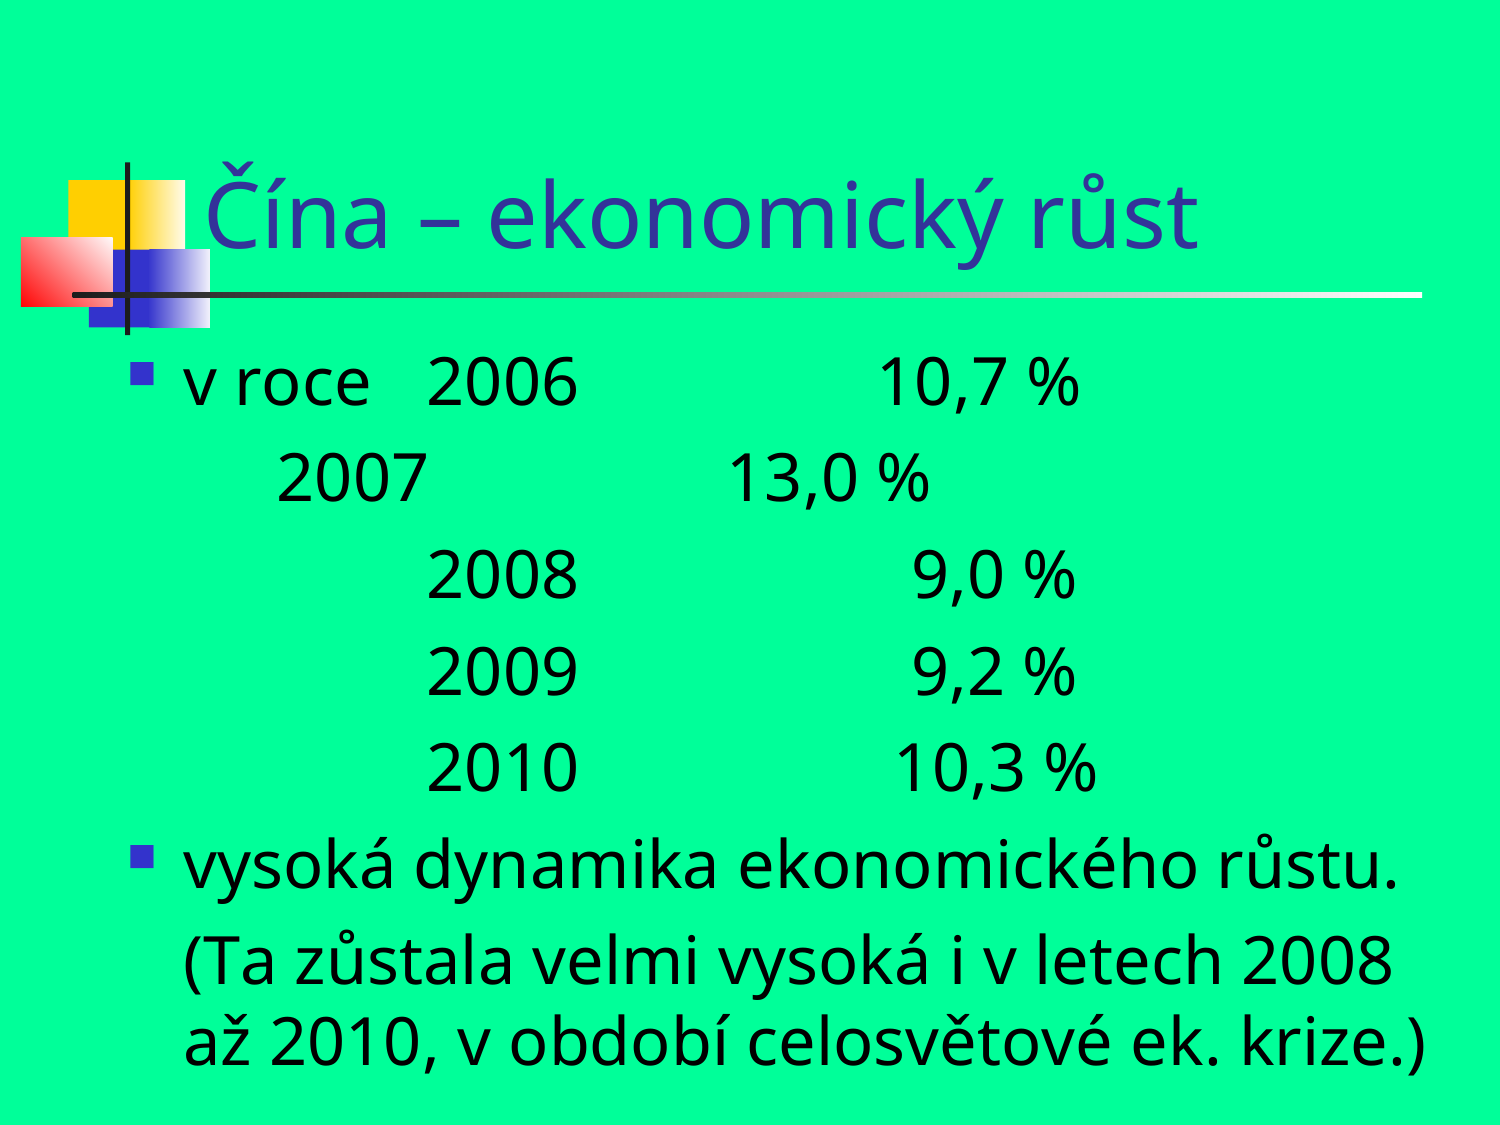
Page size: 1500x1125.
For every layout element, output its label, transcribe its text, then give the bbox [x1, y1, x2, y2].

title Čína – ekonomický růst [188, 35, 1468, 276]
list v roce 2006 10,7 % 2007 13,0 % 2008 9,0 % 2009 9,2 % 2010 10,3 % vysoká dynamika ekonomického růstu. (Ta zůstala velmi vysoká i v letech 2008 až 2010, v období celosvětové ek. krize.) [112, 331, 1469, 1125]
